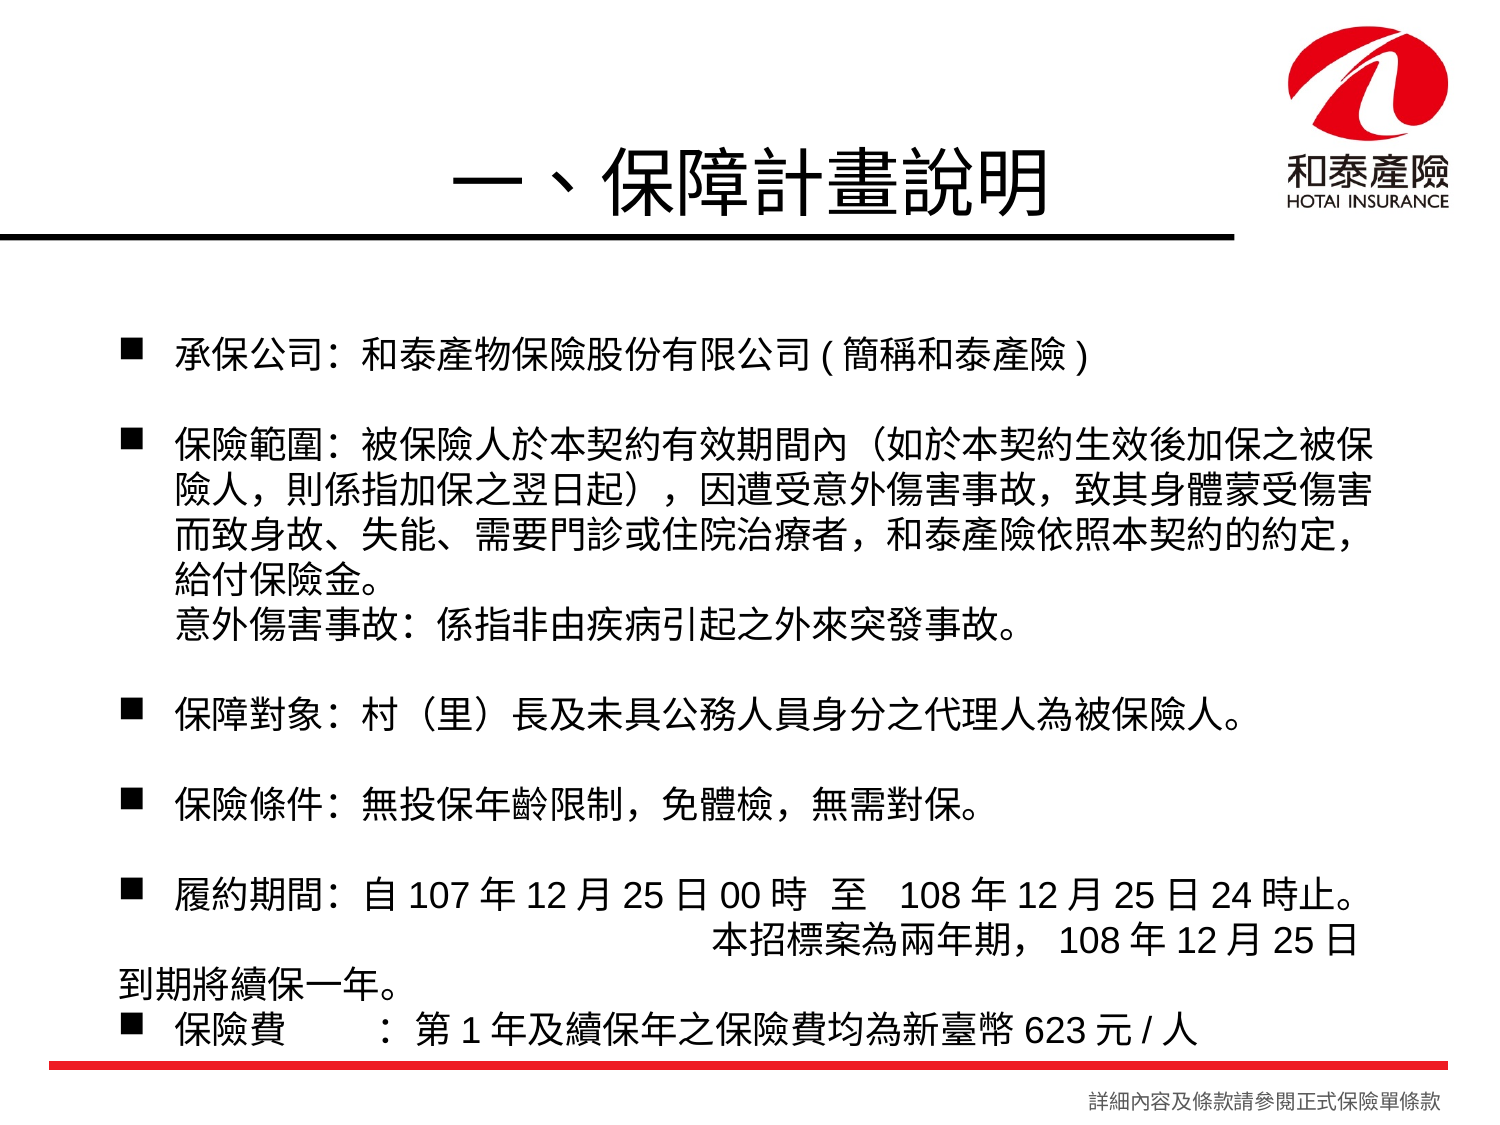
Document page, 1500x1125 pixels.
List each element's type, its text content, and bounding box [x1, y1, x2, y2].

text_box 詳細內容及條款請參閱正式保險單條款 [501, 1081, 1456, 1122]
picture [49, 1061, 1448, 1070]
title 一、保障計畫說明 [125, 123, 1375, 238]
text_box 承保公司：和泰產物保險股份有限公司(簡稱和泰產險) 保險範圍：被保險人於本契約有效期間內（如於本契約生效後加保之被保險人，則係指加保之翌日起），因遭受意外傷害事故，致其身體蒙受傷害而致身故、失能、需要門診或住院治療者，和泰產險依照本契約的約定，給付保險金。 意外傷害事故：係指非由疾病引起之外來突發事故。 保障對象：村（里）長及未具公務人員身分之代理人為被保險人。 保險條件：無投保年齡限制，免體檢，無需對保。 履約期間：自107年12月25日00時 至 108年12月25日24時止。 本招標案為兩年期，108年12月25日到期將續保一年。 保險費 ：第1年及續保年之保險費均為新臺幣623元/人 [103, 278, 1397, 1059]
picture [1256, 5, 1478, 227]
